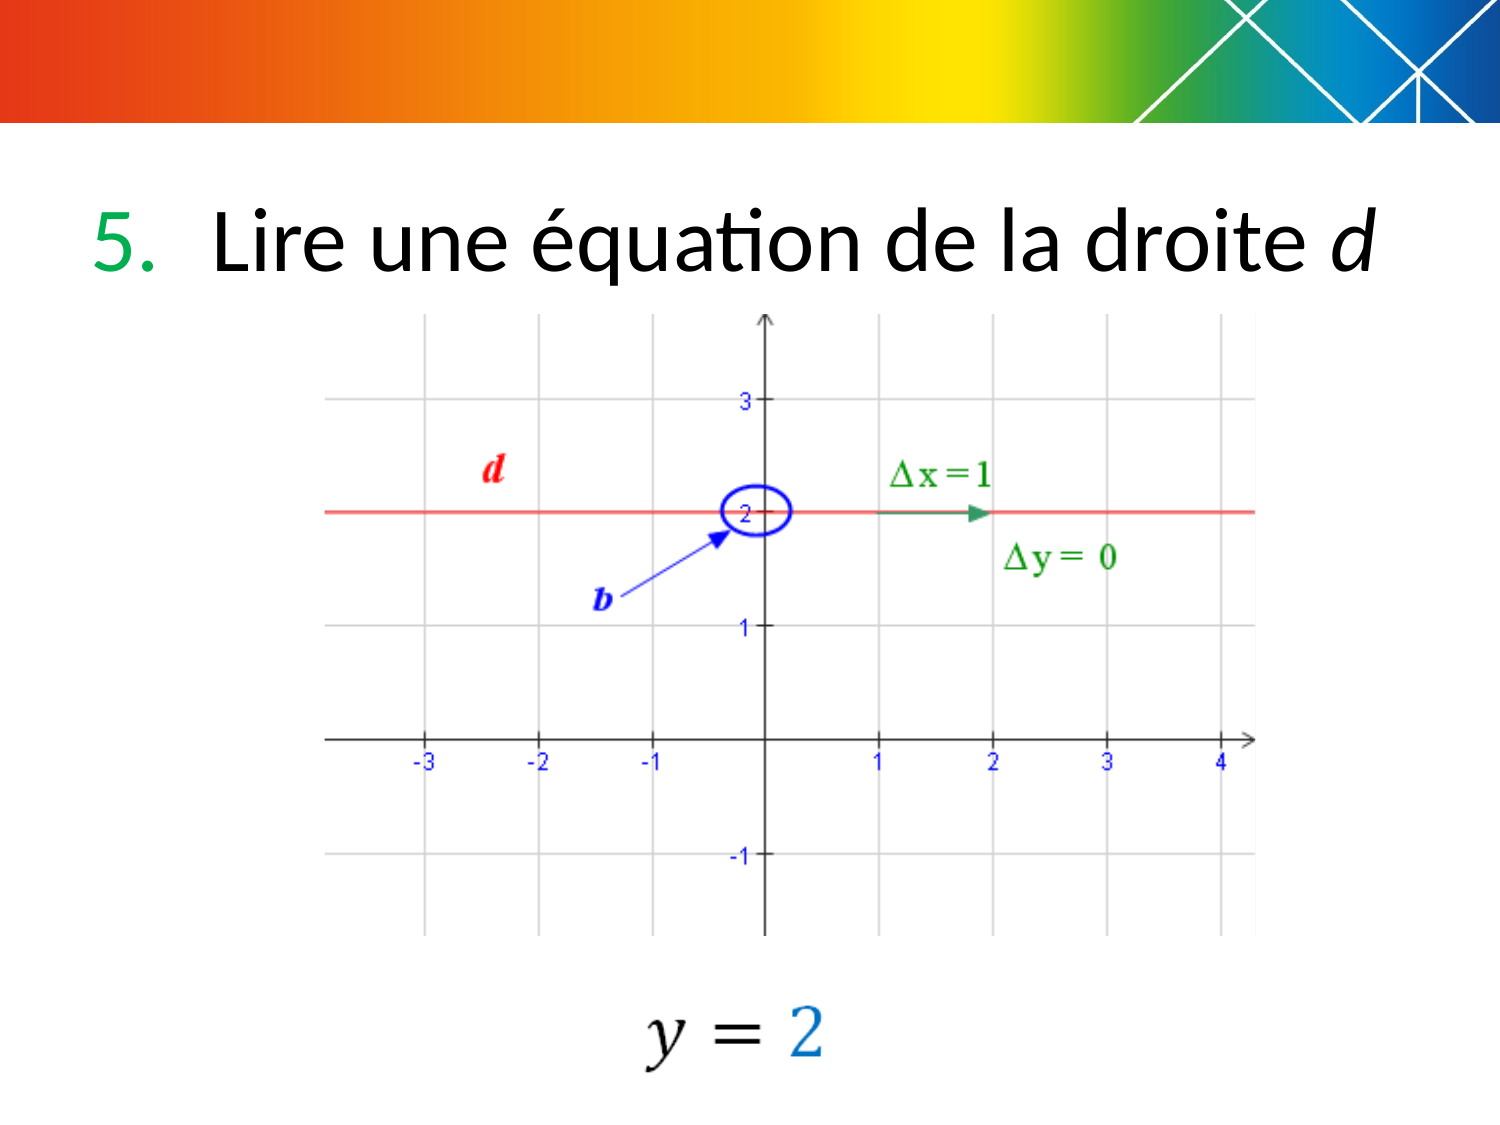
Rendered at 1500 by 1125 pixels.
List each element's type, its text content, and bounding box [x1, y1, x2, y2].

title Lire une équation de la droite d [75, 163, 1426, 305]
picture [324, 314, 1256, 936]
picture [631, 987, 854, 1082]
picture [0, 0, 1359, 123]
picture [1340, 0, 1500, 123]
